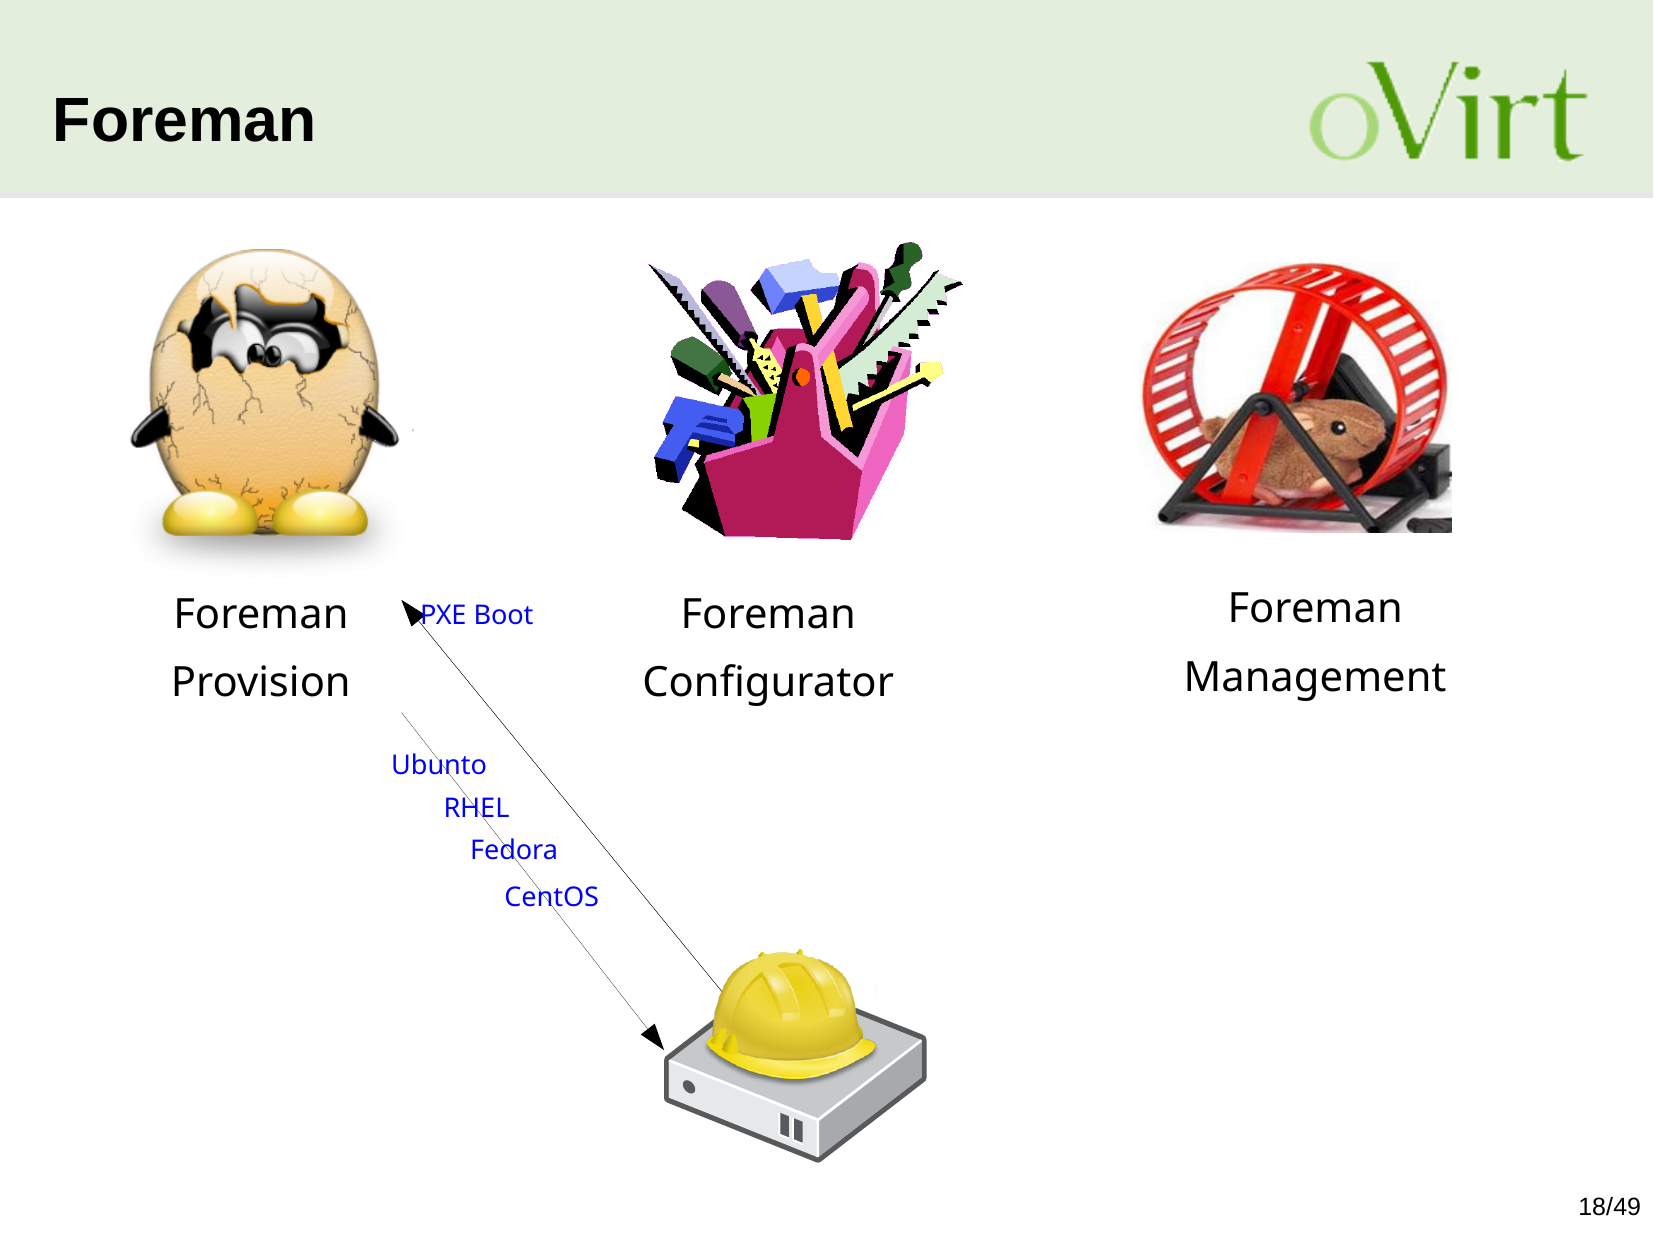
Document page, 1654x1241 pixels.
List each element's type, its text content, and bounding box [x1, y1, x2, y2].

picture [101, 248, 433, 580]
picture [664, 949, 927, 1163]
text_box CentOS [476, 871, 627, 920]
picture [647, 239, 965, 542]
picture [1139, 262, 1452, 533]
text_box Foreman Management [1156, 573, 1474, 708]
text_box RHEL [401, 783, 552, 831]
title Foreman [52, 14, 1330, 154]
text_box Foreman Provision [102, 579, 420, 713]
text_box Ubunto [364, 739, 515, 788]
picture [1289, 36, 1613, 181]
text_box Foreman Configurator [609, 579, 927, 713]
text_box PXE Boot [420, 589, 552, 638]
text_box Fedora [439, 825, 590, 873]
